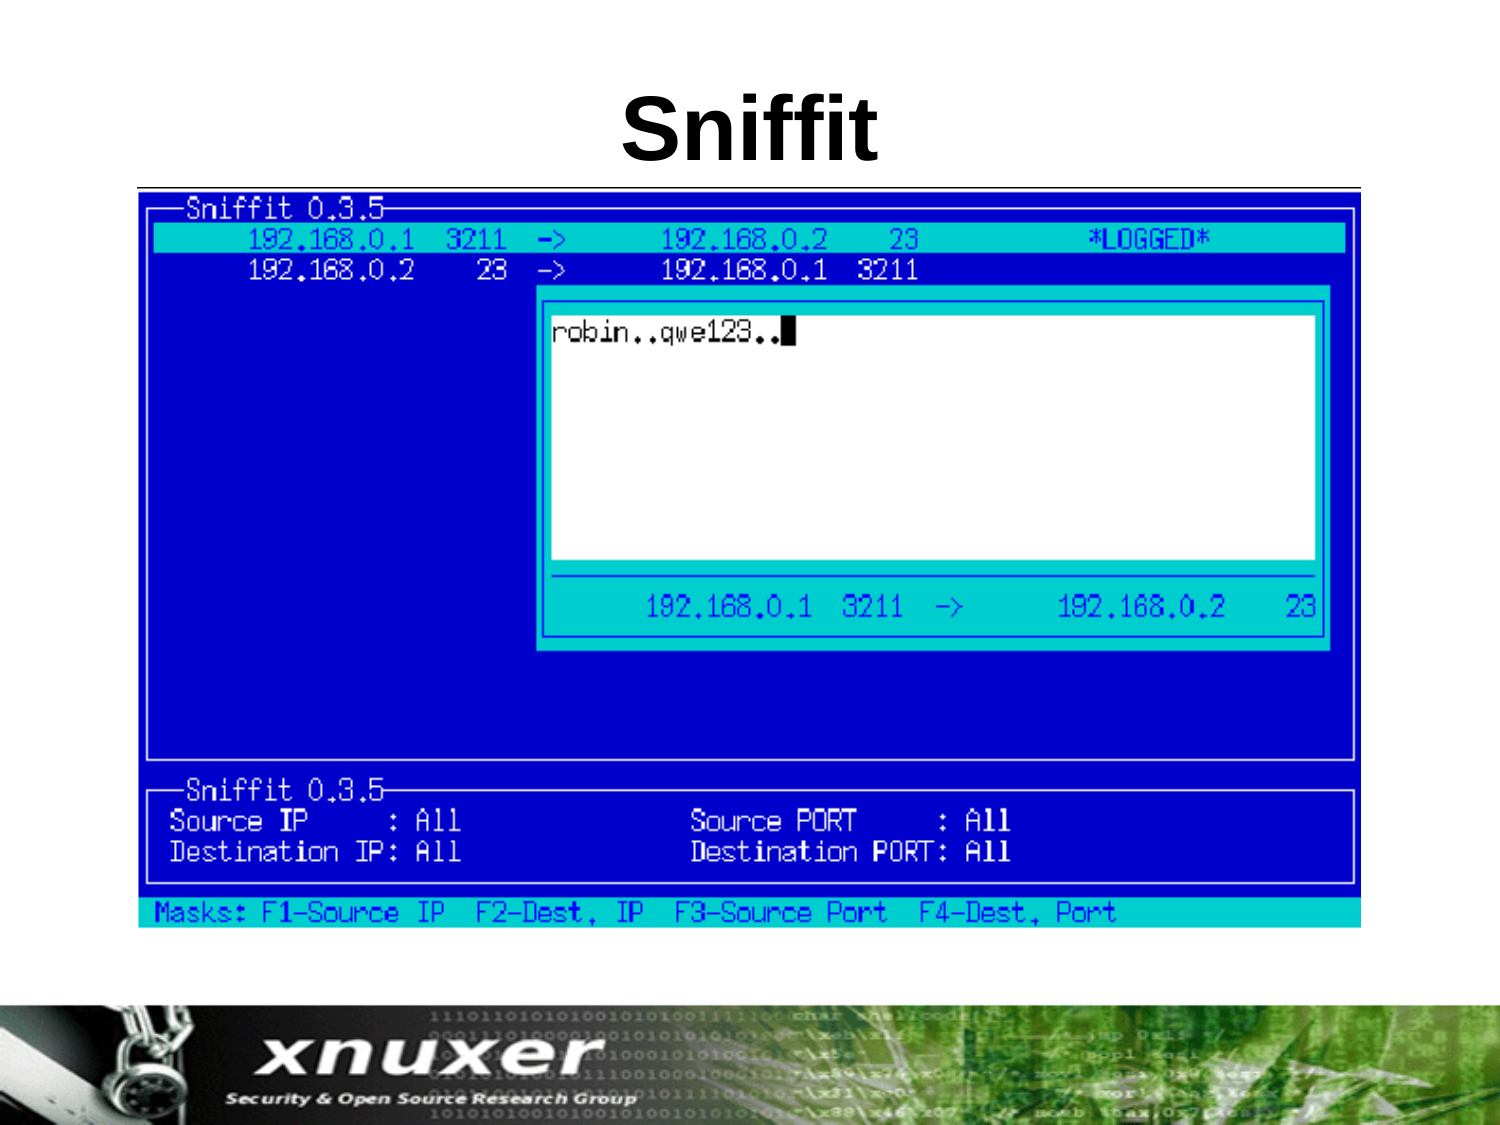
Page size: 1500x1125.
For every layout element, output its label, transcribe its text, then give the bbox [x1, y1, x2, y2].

chart [137, 187, 1361, 930]
picture [0, 0, 1500, 1125]
title Sniffit [75, 45, 1426, 213]
